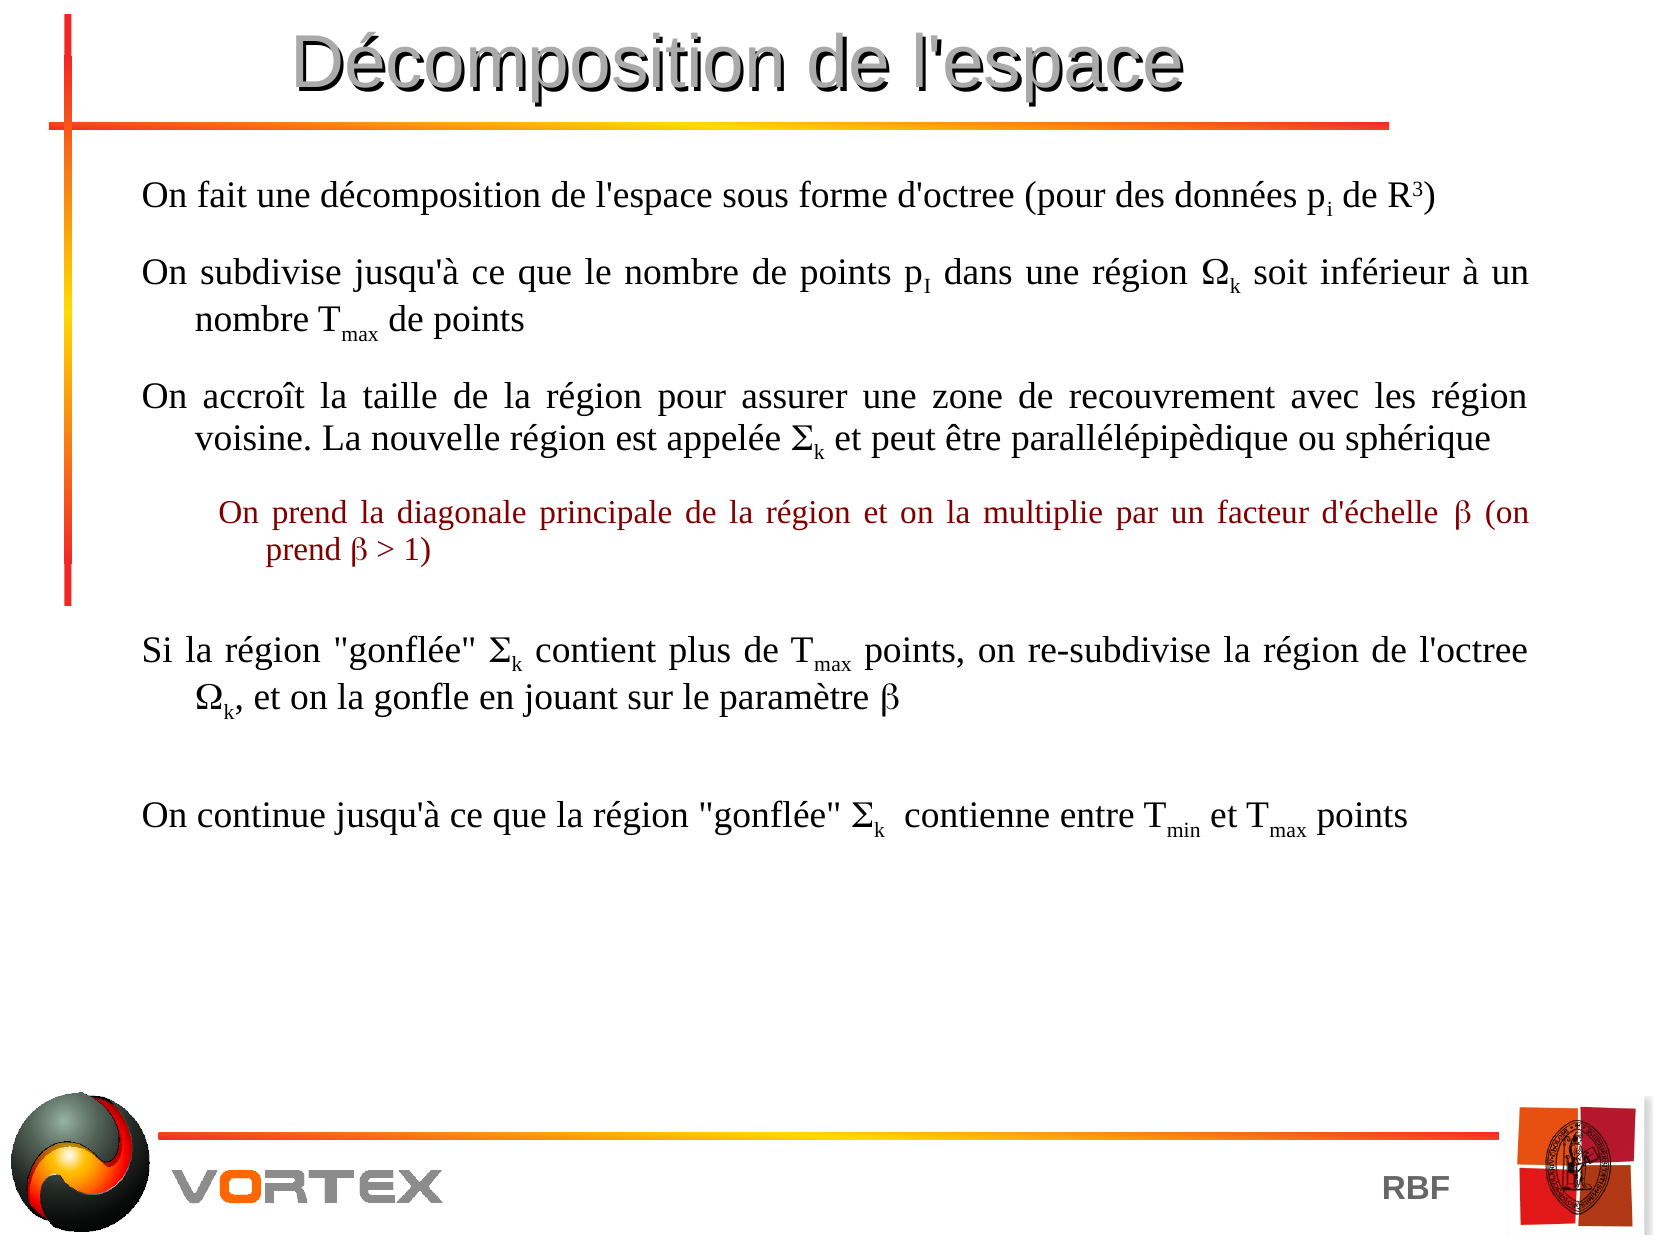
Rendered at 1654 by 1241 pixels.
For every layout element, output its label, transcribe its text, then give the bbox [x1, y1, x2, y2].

picture [11, 1092, 443, 1232]
picture [1505, 1096, 1653, 1235]
list On fait une décomposition de l'espace sous forme d'octree (pour des données pi de R3) On subdivise jusqu'à ce que le nombre de points pI dans une région k soit inférieur à un nombre Tmax de points On accroît la taille de la région pour assurer une zone de recouvrement avec les région voisine. La nouvelle région est appelée k et peut être parallélépipèdique ou sphérique On prend la diagonale principale de la région et on la multiplie par un facteur d'échelle  (on prend  > 1) Si la région "gonflée" k contient plus de Tmax points, on re-subdivise la région de l'octree k, et on la gonfle en jouant sur le paramètre  On continue jusqu'à ce que la région "gonflée" k contienne entre Tmin et Tmax points [123, 173, 1530, 1116]
title Décomposition de l'espace [82, 4, 1392, 120]
